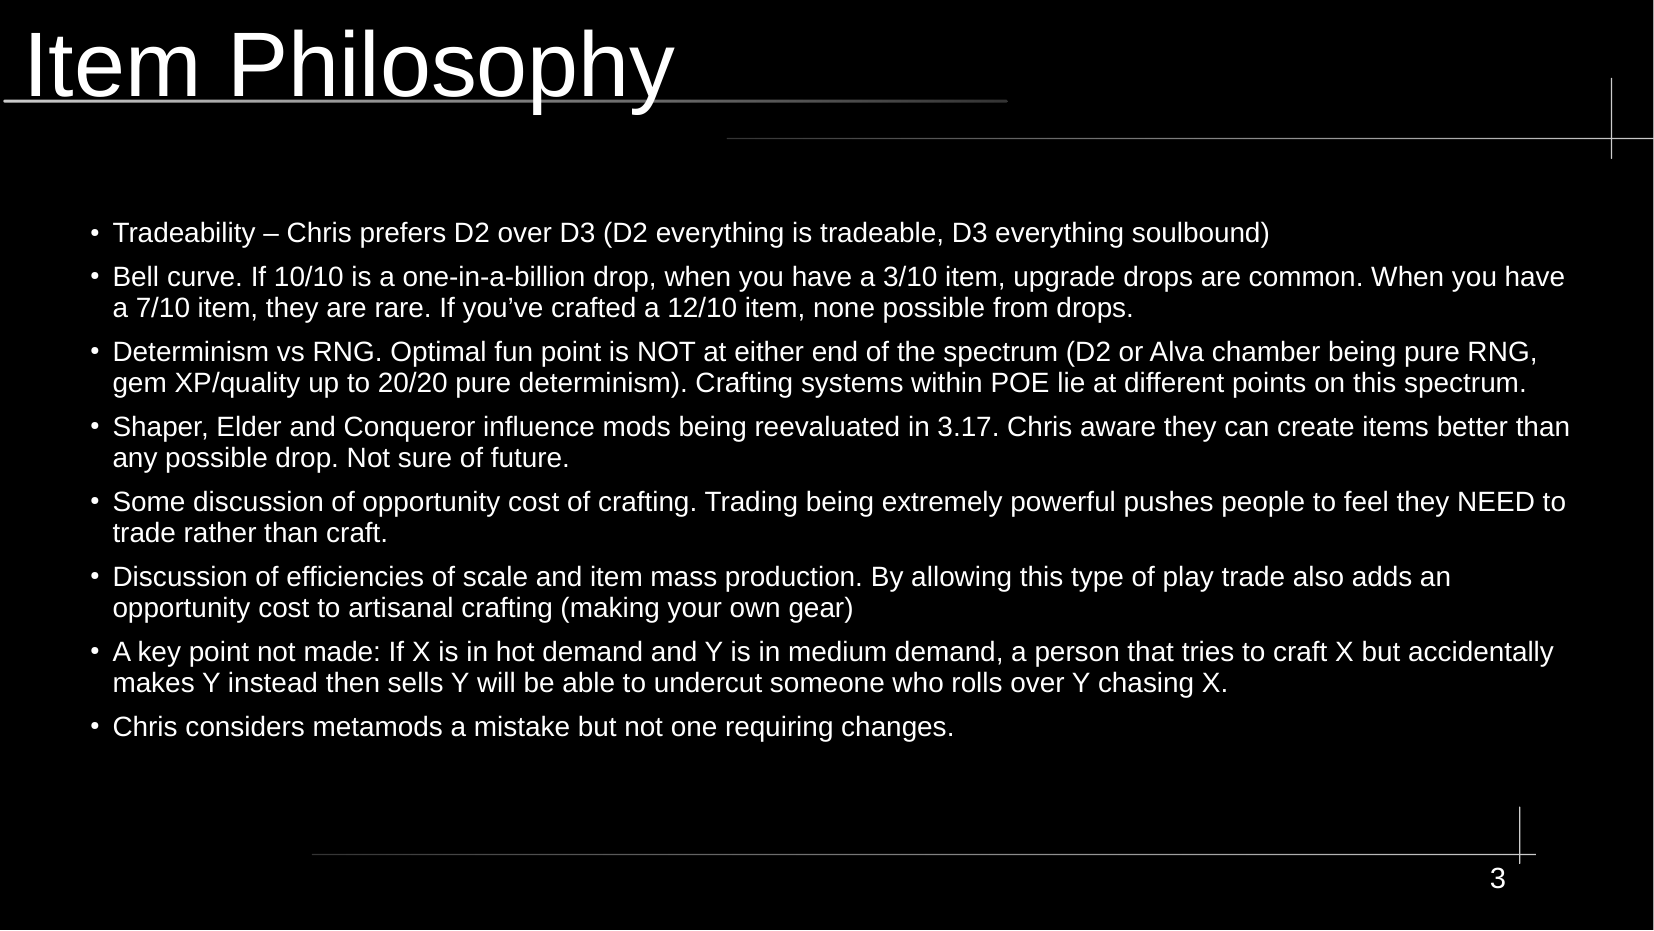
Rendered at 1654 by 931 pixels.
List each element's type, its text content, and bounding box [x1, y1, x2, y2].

title Item Philosophy [23, 11, 1589, 119]
list Tradeability – Chris prefers D2 over D3 (D2 everything is tradeable, D3 everything soulbound) Bell curve. If 10/10 is a one-in-a-billion drop, when you have a 3/10 item, upgrade drops are common. When you have a 7/10 item, they are rare. If you’ve crafted a 12/10 item, none possible from drops. Determinism vs RNG. Optimal fun point is NOT at either end of the spectrum (D2 or Alva chamber being pure RNG, gem XP/quality up to 20/20 pure determinism). Crafting systems within POE lie at different points on this spectrum. Shaper, Elder and Conqueror influence mods being reevaluated in 3.17. Chris aware they can create items better than any possible drop. Not sure of future. Some discussion of opportunity cost of crafting. Trading being extremely powerful pushes people to feel they NEED to trade rather than craft. Discussion of efficiencies of scale and item mass production. By allowing this type of play trade also adds an opportunity cost to artisanal crafting (making your own gear) A key point not made: If X is in hot demand and Y is in medium demand, a person that tries to craft X but accidentally makes Y instead then sells Y will be able to undercut someone who rolls over Y chasing X. Chris considers metamods a mistake but not one requiring changes. [82, 217, 1571, 758]
